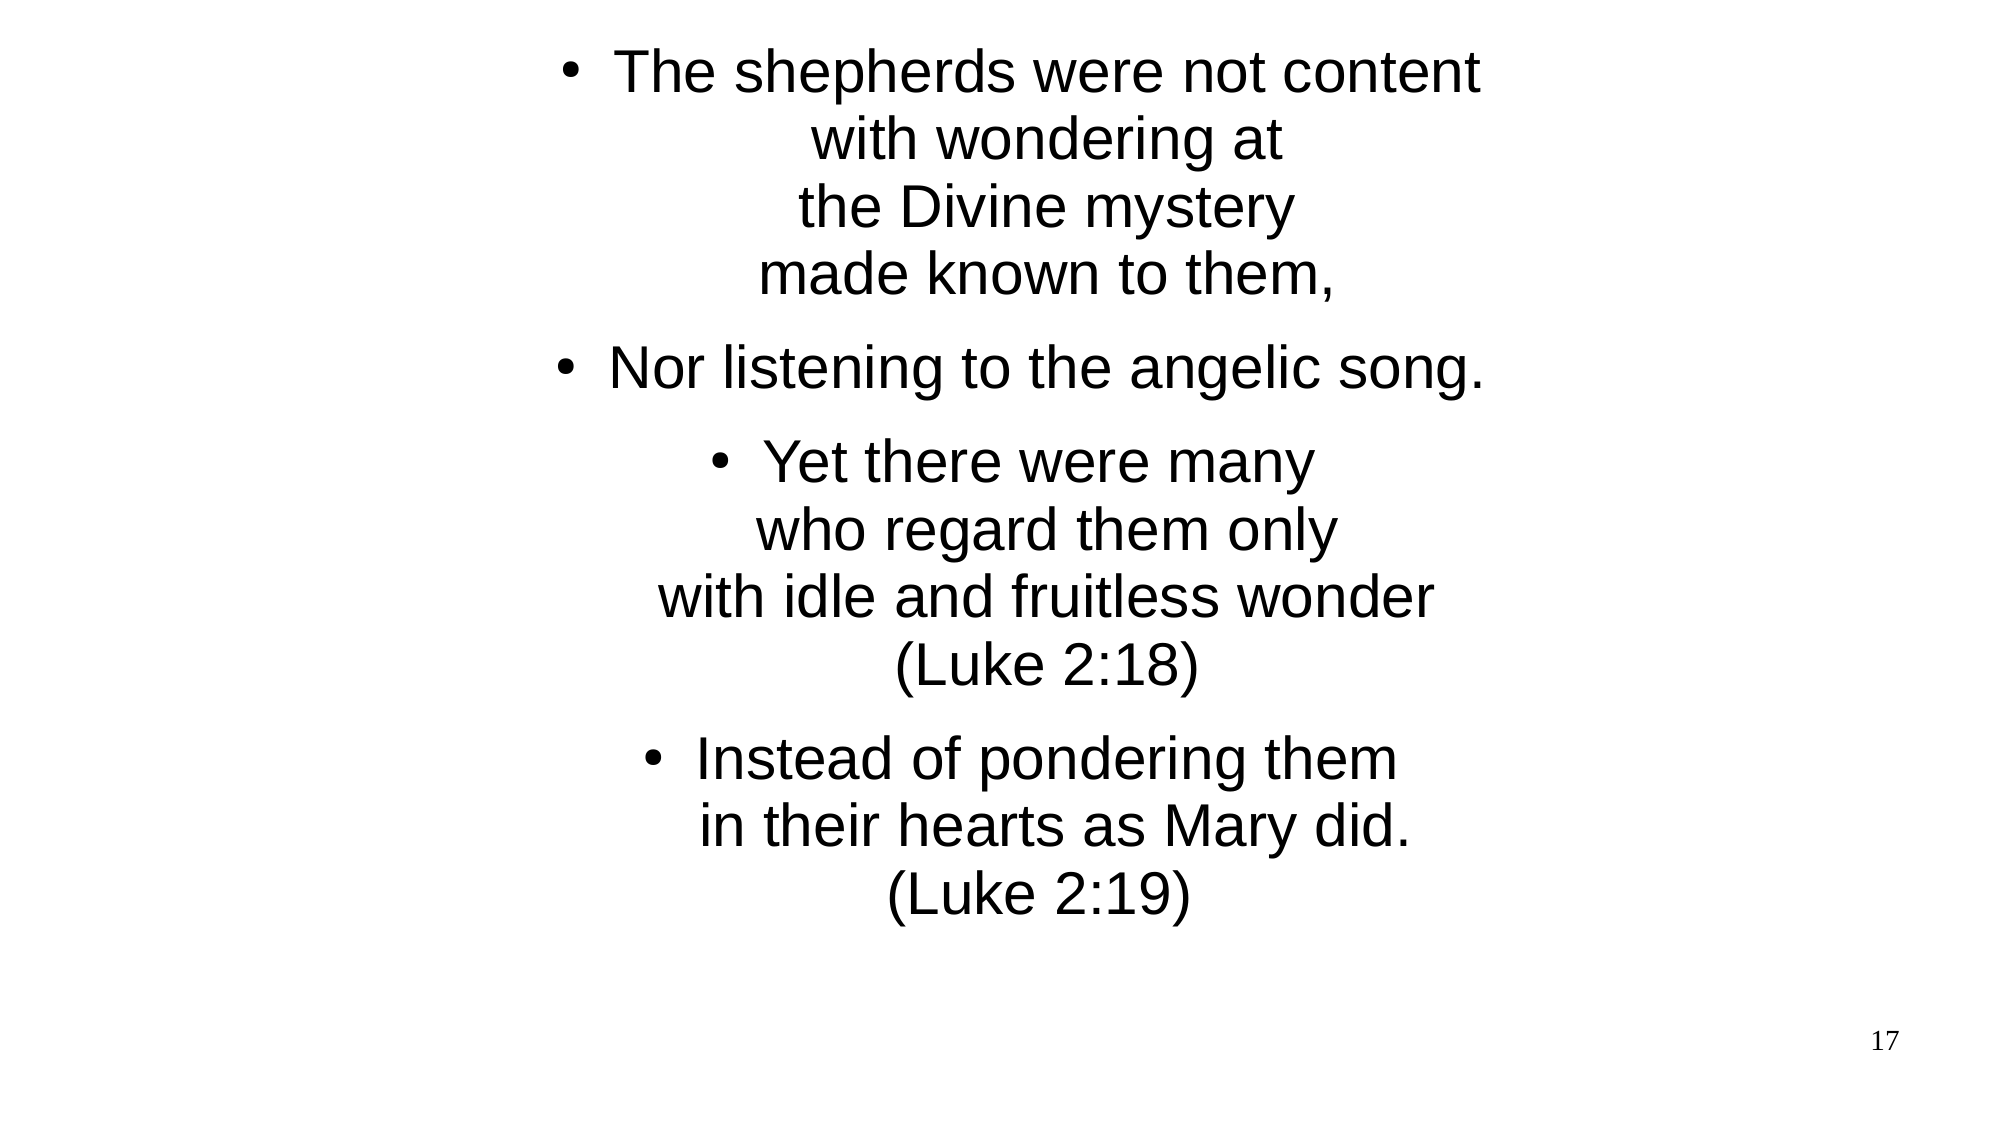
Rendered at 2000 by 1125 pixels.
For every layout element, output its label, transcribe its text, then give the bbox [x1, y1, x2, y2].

list The shepherds were not content with wondering at the Divine mystery made known to them, Nor listening to the angelic song. Yet there were many who regard them only with idle and fruitless wonder (Luke 2:18) Instead of pondering them in their hearts as Mary did. (Luke 2:19) [37, 37, 1988, 1088]
